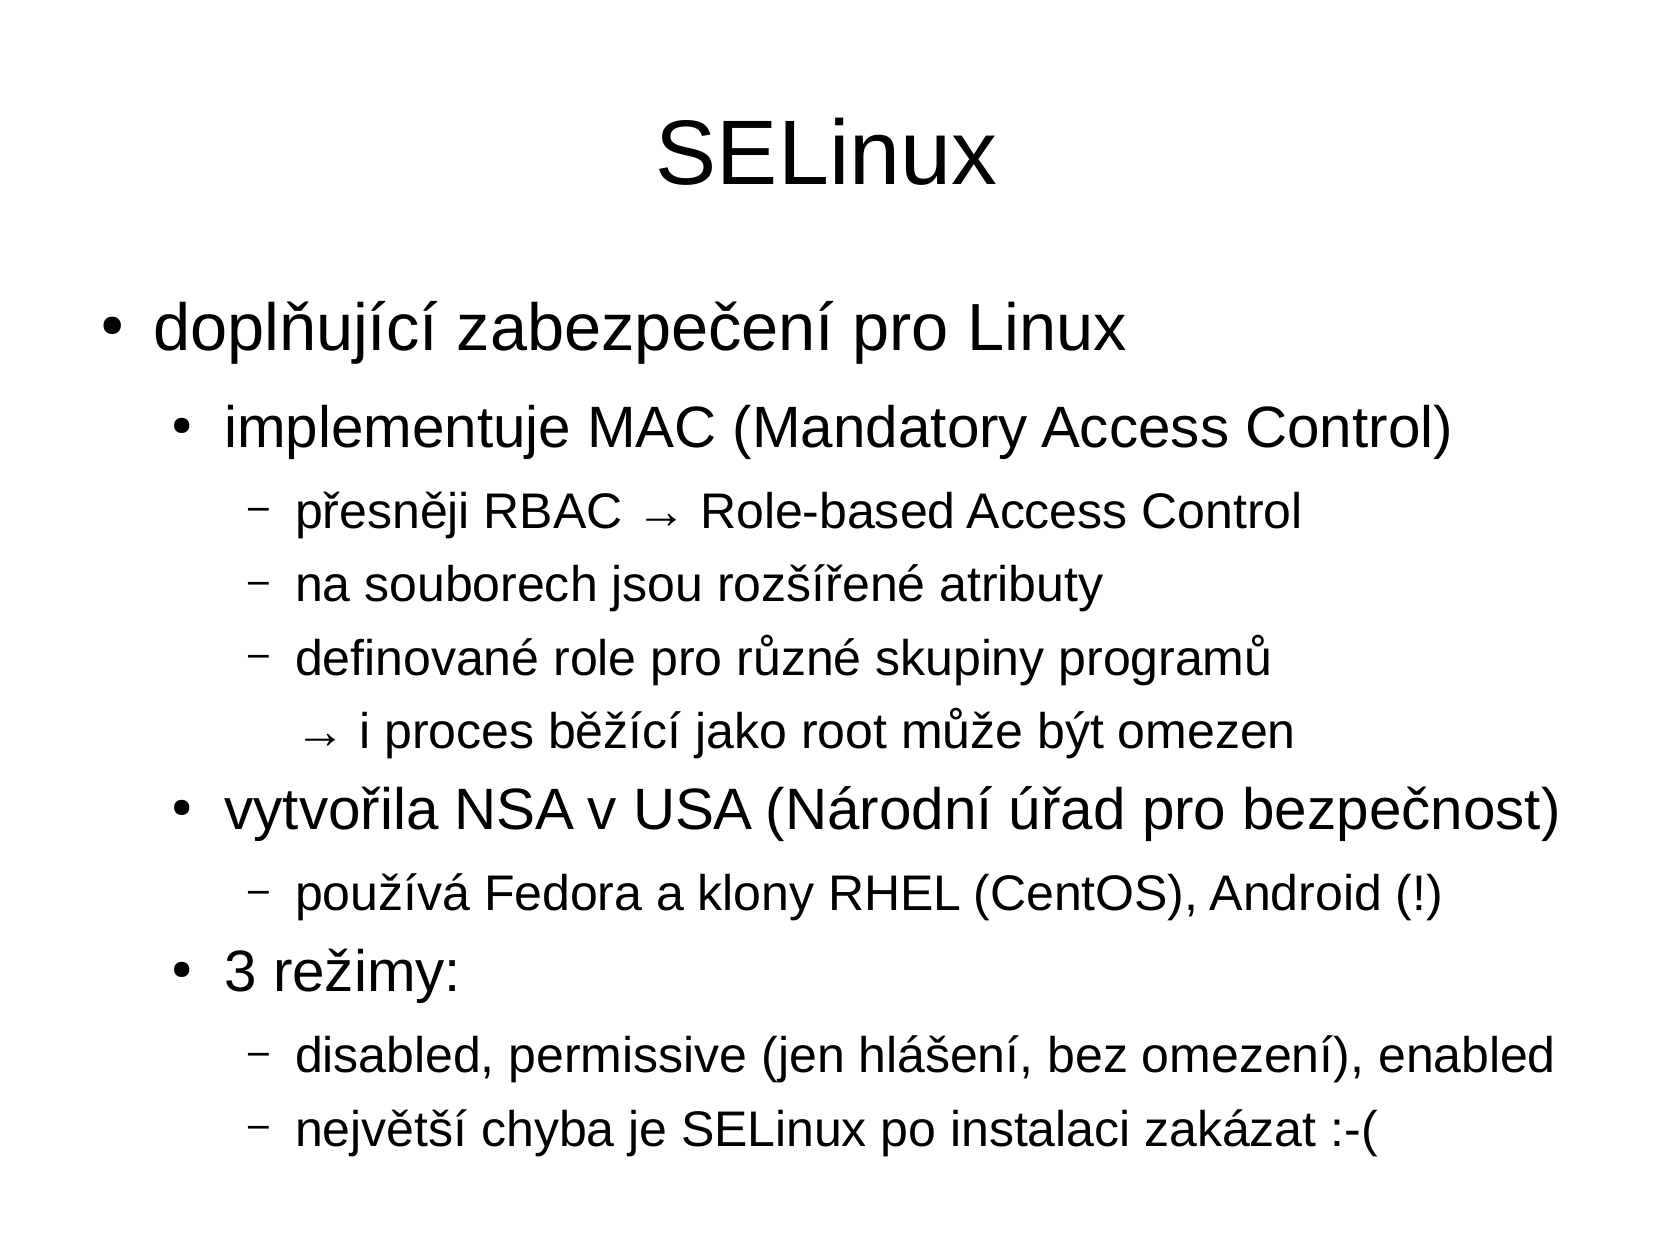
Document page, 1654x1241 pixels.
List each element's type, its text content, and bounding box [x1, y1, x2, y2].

list doplňující zabezpečení pro Linux implementuje MAC (Mandatory Access Control) přesněji RBAC → Role-based Access Control na souborech jsou rozšířené atributy definované role pro různé skupiny programů → i proces běžící jako root může být omezen vytvořila NSA v USA (Národní úřad pro bezpečnost) používá Fedora a klony RHEL (CentOS), Android (!) 3 režimy: disabled, permissive (jen hlášení, bez omezení), enabled největší chyba je SELinux po instalaci zakázat :-( [82, 290, 1607, 1158]
title SELinux [82, 56, 1571, 250]
